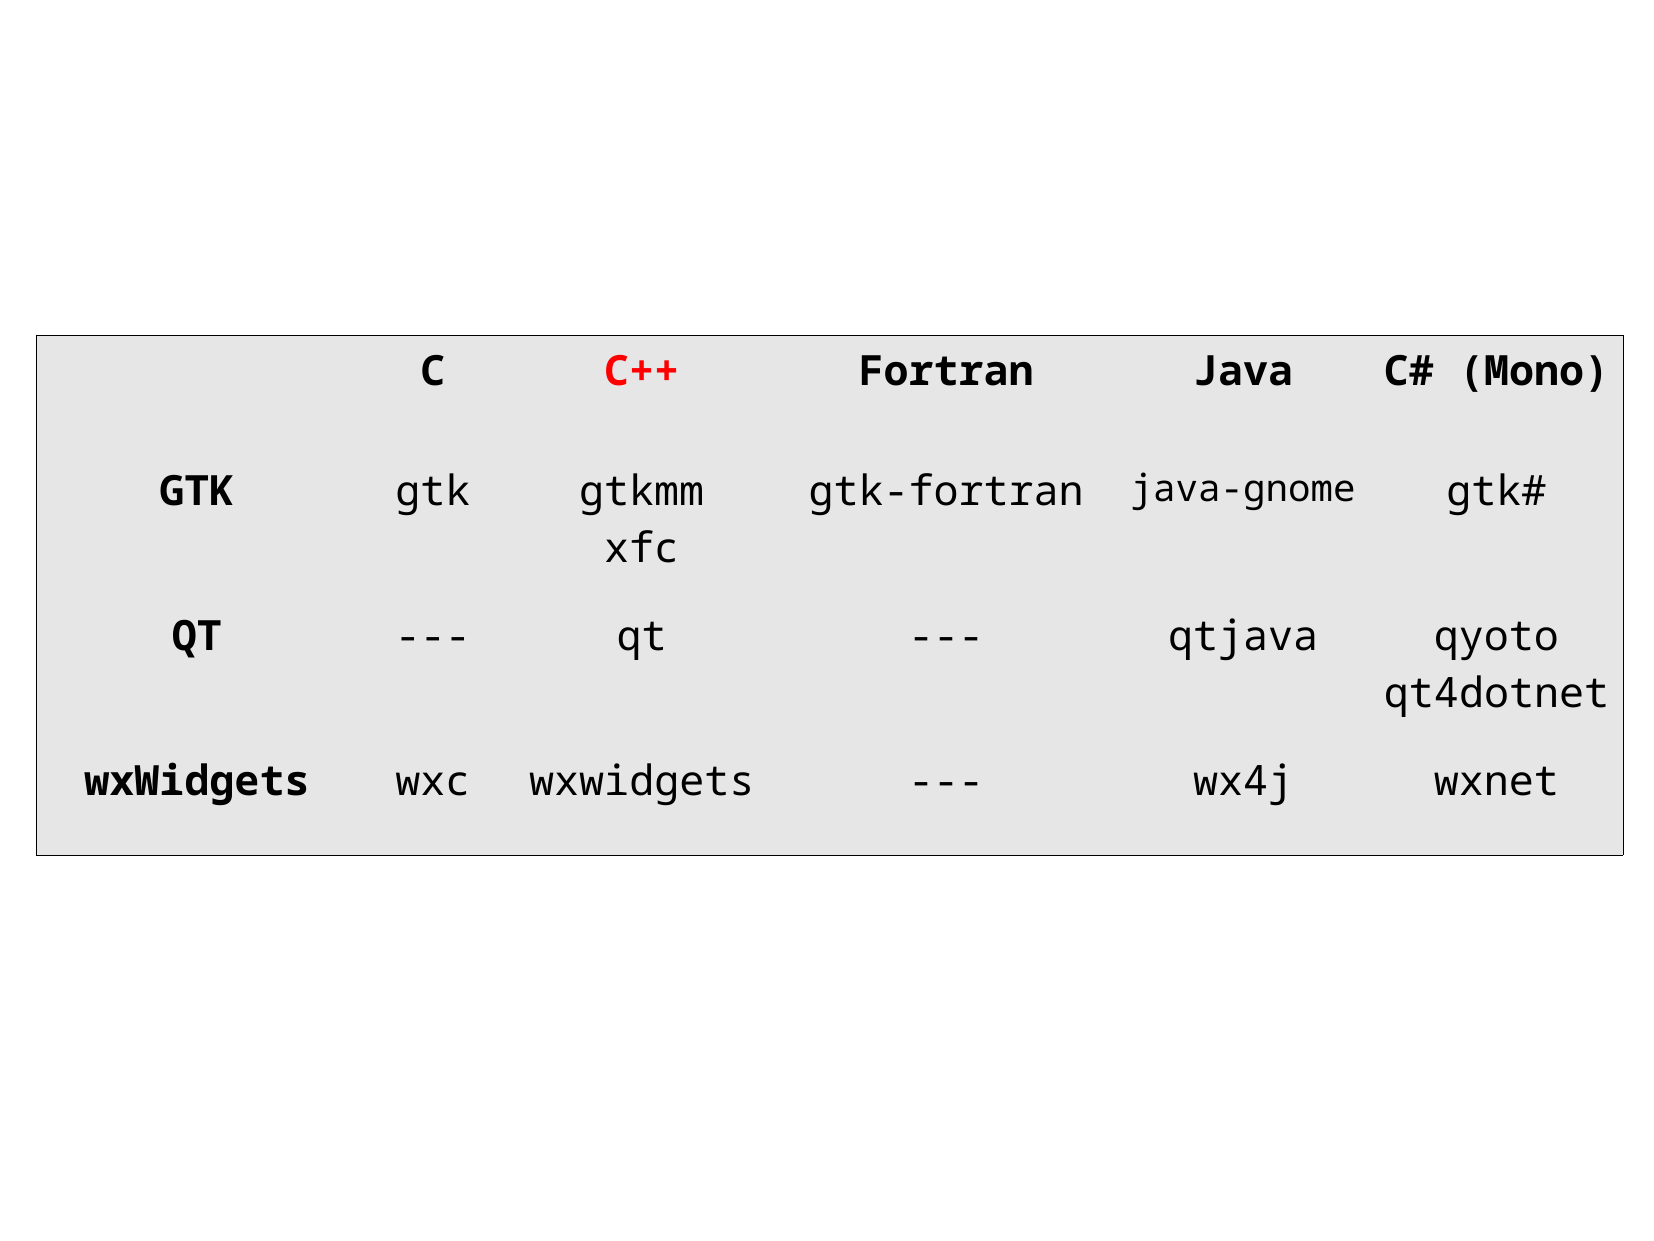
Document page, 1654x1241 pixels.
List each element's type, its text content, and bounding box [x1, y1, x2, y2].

table_header C [358, 336, 508, 455]
table_cell wxnet [1370, 745, 1623, 855]
table_cell wx4j [1117, 745, 1370, 855]
table_cell GTK [37, 455, 358, 600]
table_header [37, 336, 358, 455]
table_header Java [1117, 336, 1370, 455]
table_cell wxwidgets [508, 745, 775, 855]
table_header C++ [508, 336, 775, 455]
table_cell --- [358, 600, 508, 745]
table_cell gtk# [1370, 455, 1623, 600]
table_cell --- [775, 745, 1117, 855]
table_cell wxWidgets [37, 745, 358, 855]
table_cell qt [508, 600, 775, 745]
table_cell qyoto qt4dotnet [1370, 600, 1623, 745]
table_cell qtjava [1117, 600, 1370, 745]
table_header C# (Mono) [1370, 336, 1623, 455]
table_cell QT [37, 600, 358, 745]
table_cell java-gnome [1117, 455, 1370, 600]
table_cell gtk [358, 455, 508, 600]
table_cell gtk-fortran [775, 455, 1117, 600]
table_cell gtkmm xfc [508, 455, 775, 600]
table_cell wxc [358, 745, 508, 855]
table_cell --- [775, 600, 1117, 745]
table_header Fortran [775, 336, 1117, 455]
